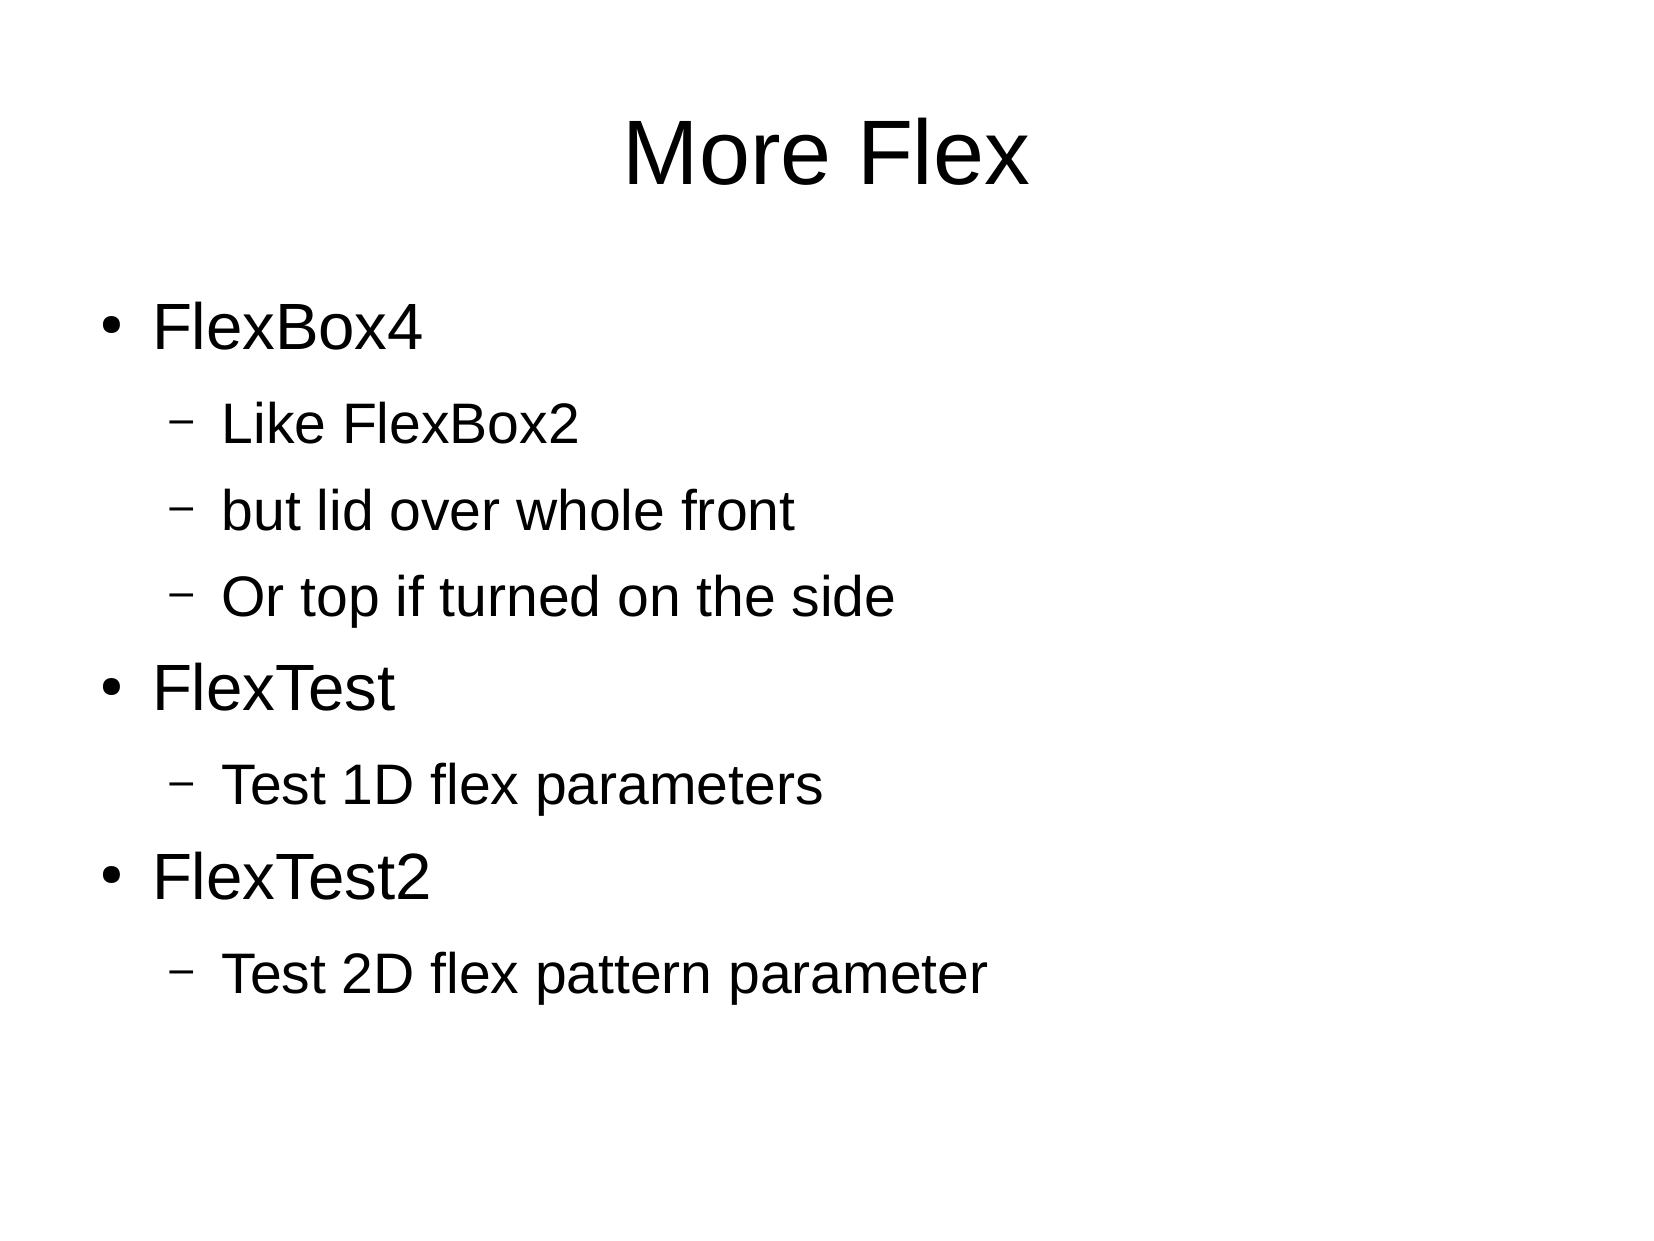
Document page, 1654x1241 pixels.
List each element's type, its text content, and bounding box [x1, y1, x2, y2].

title More Flex [82, 49, 1571, 257]
list FlexBox4 Like FlexBox2 but lid over whole front Or top if turned on the side FlexTest Test 1D flex parameters FlexTest2 Test 2D flex pattern parameter [82, 290, 1571, 1010]
